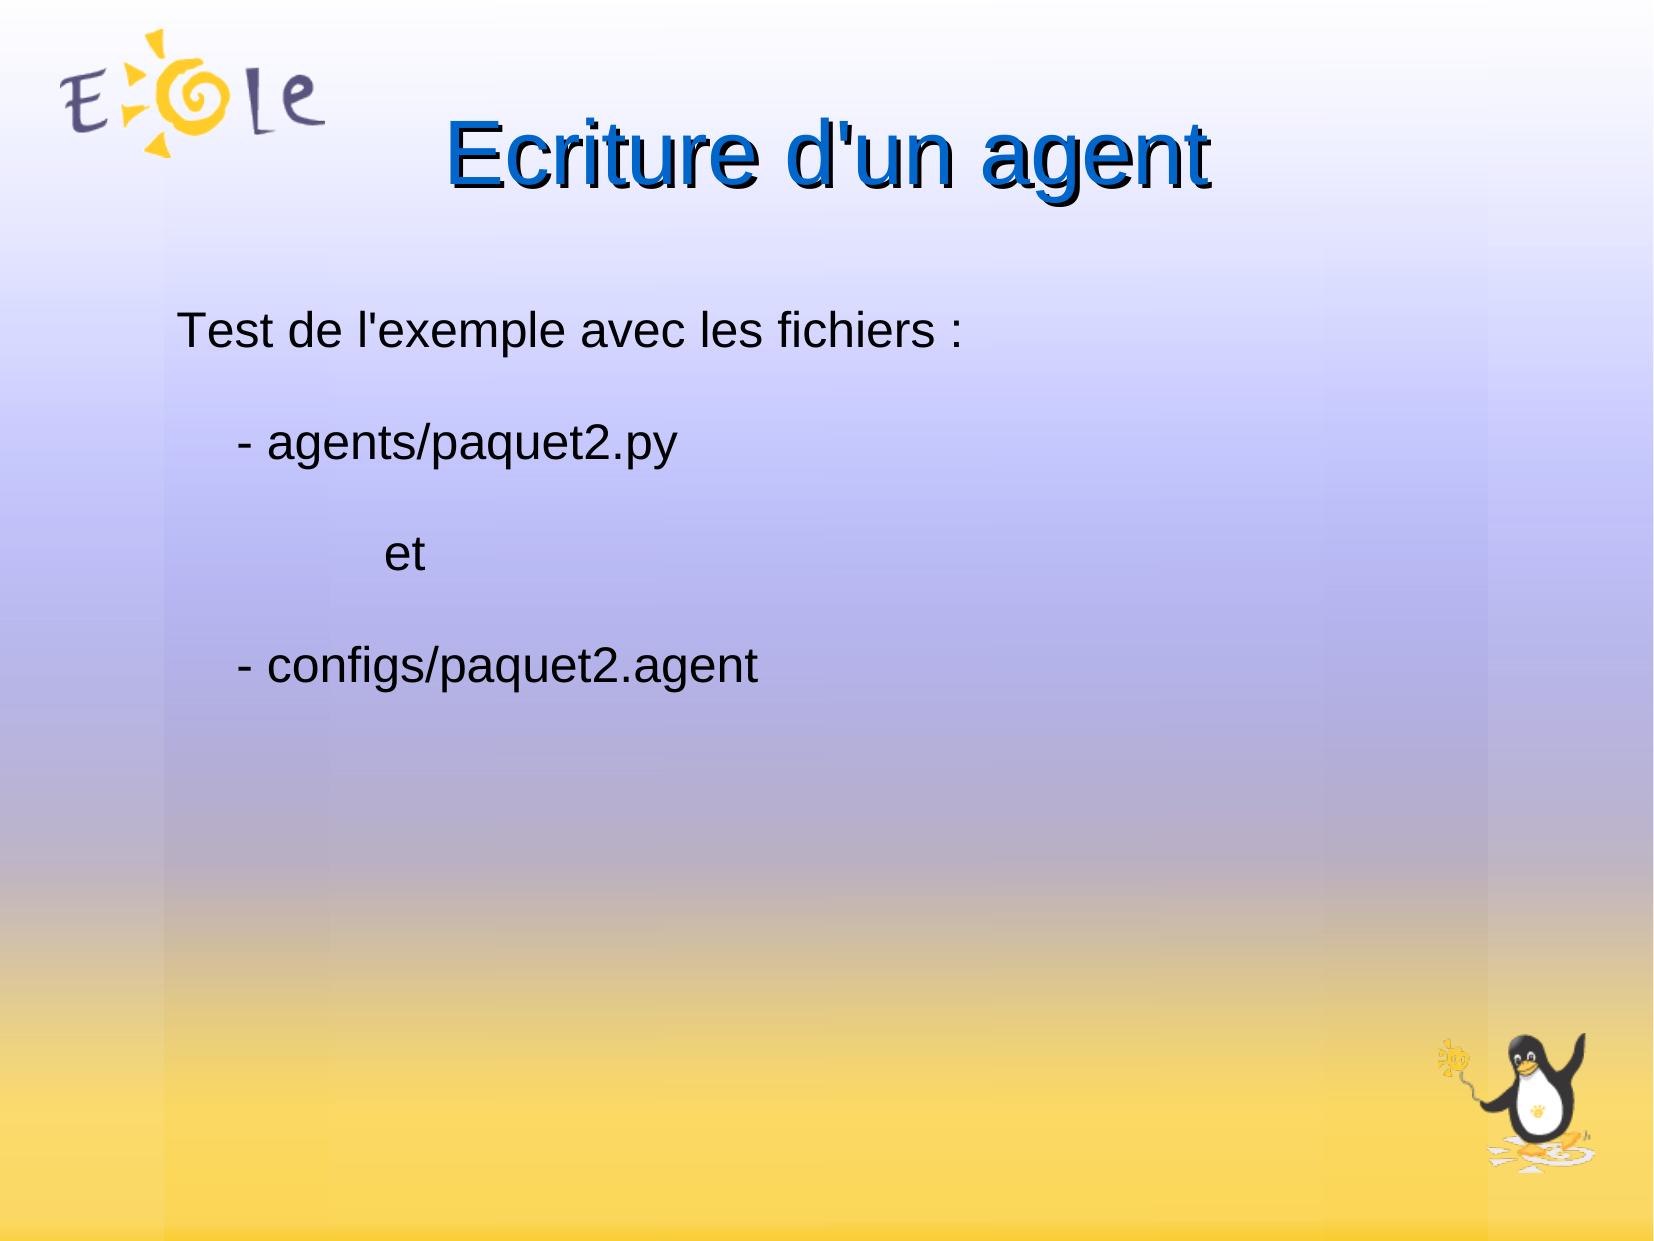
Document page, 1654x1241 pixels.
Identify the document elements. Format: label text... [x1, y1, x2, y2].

text_box Test de l'exemple avec les fichiers : - agents/paquet2.py et - configs/paquet2.agent [147, 295, 1536, 975]
text_box [408, 399, 1654, 1079]
picture [0, 0, 1654, 1241]
title Ecriture d'un agent [82, 49, 1571, 257]
